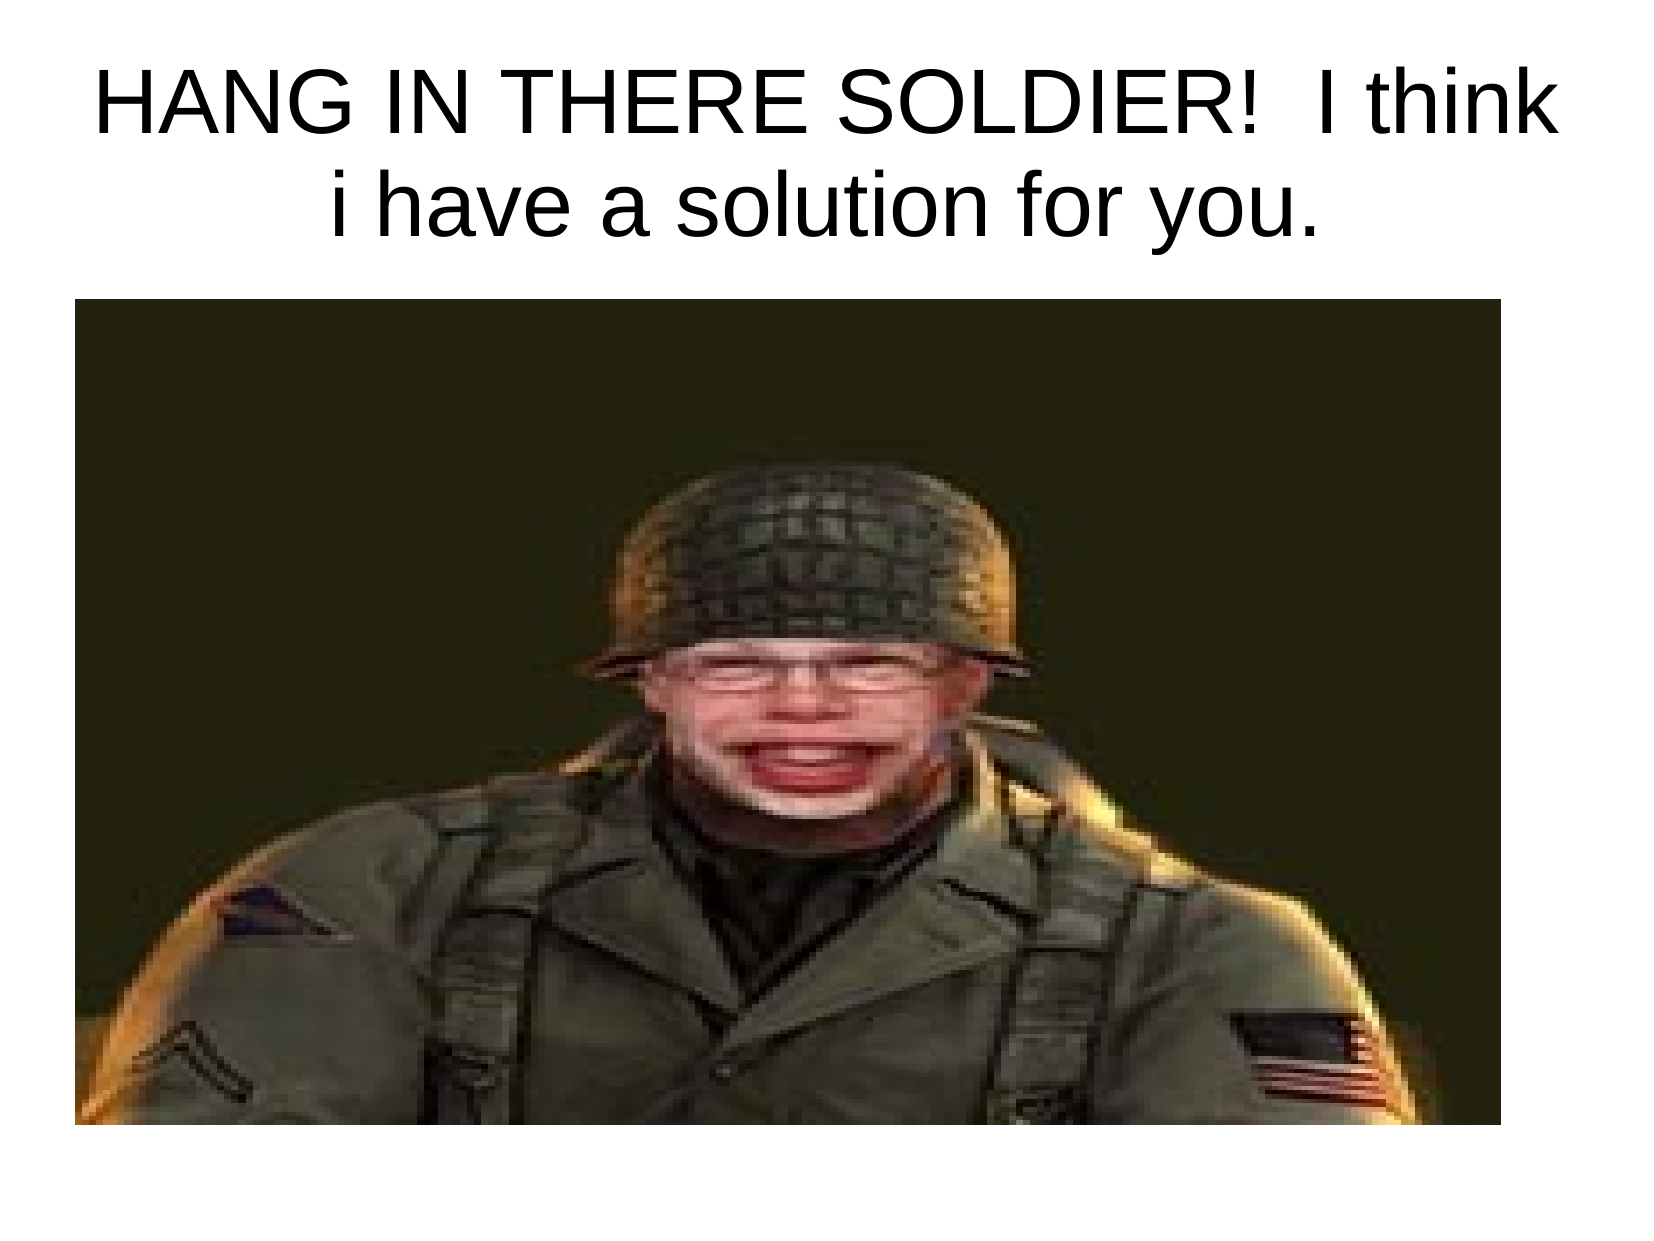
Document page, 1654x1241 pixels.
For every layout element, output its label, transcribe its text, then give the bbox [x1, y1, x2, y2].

title HANG IN THERE SOLDIER! I think i have a solution for you. [82, 49, 1571, 257]
picture [75, 299, 1501, 1126]
